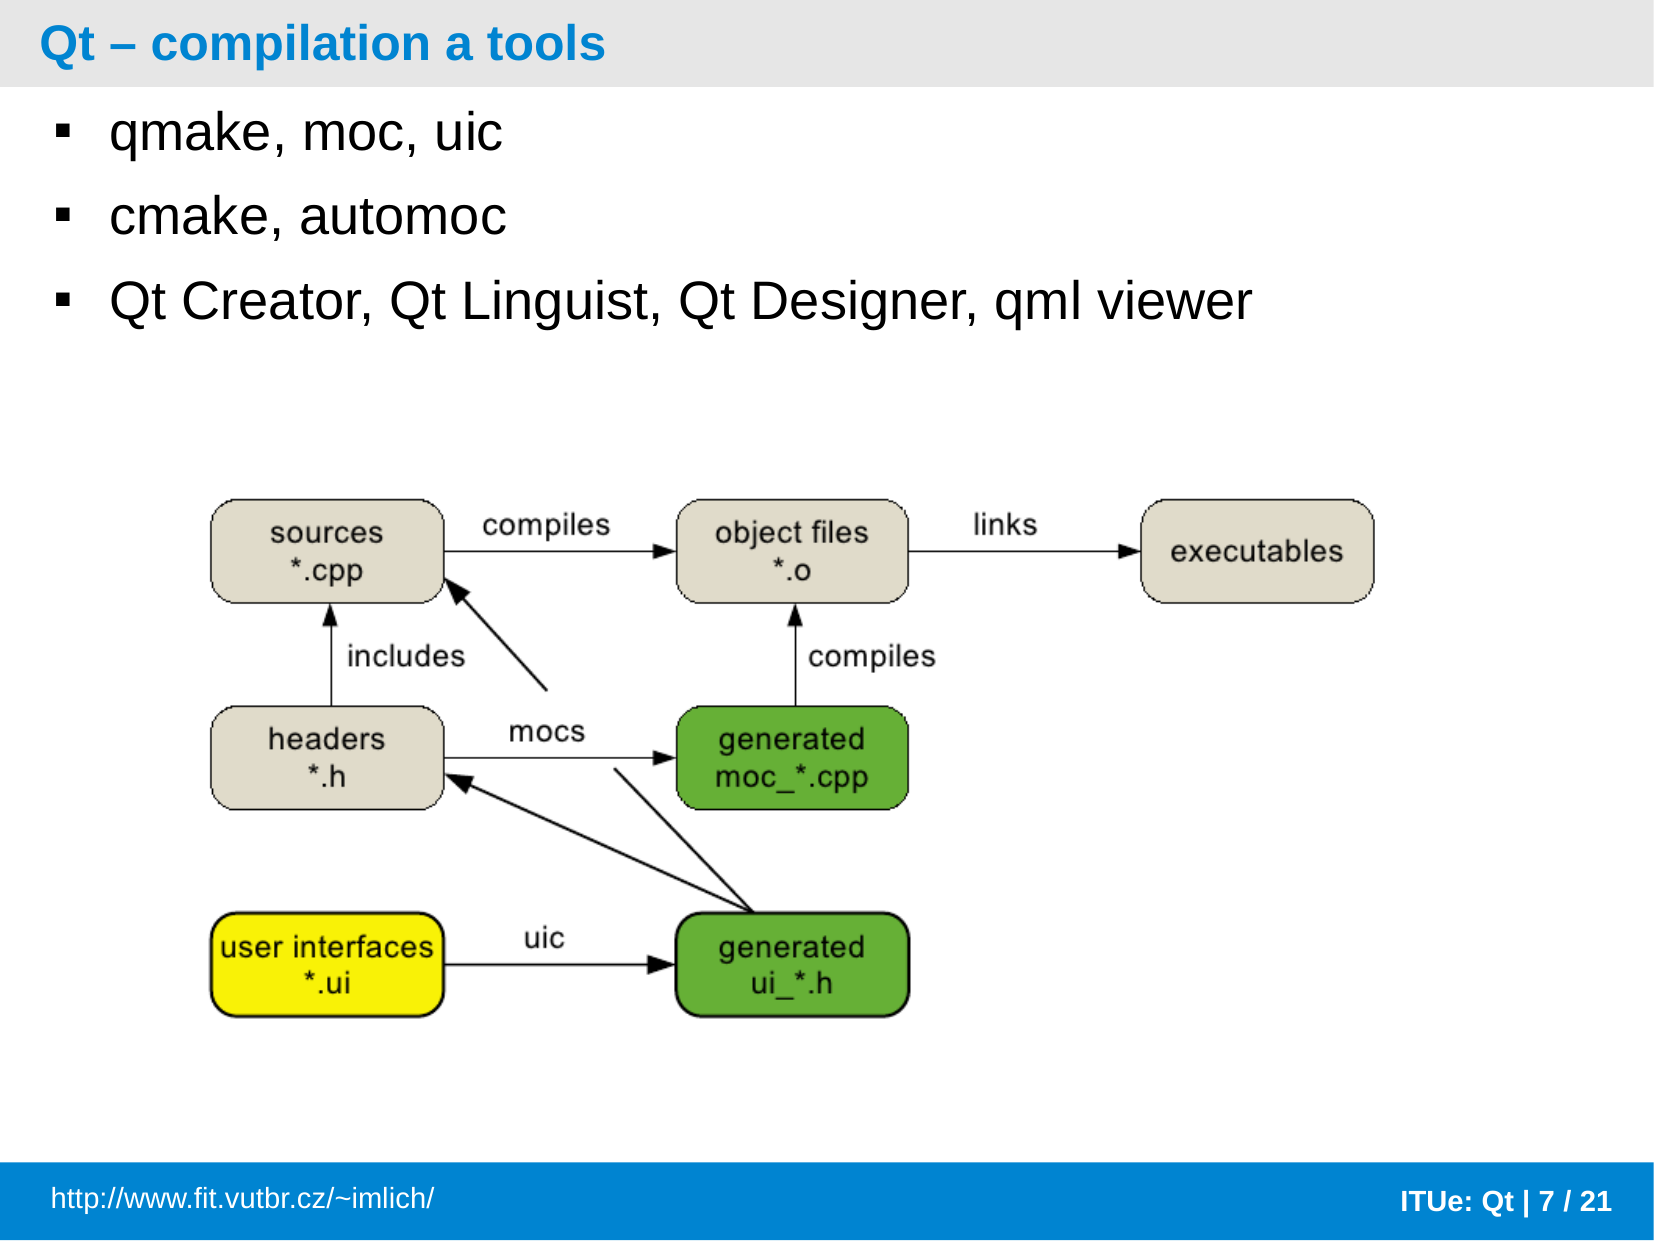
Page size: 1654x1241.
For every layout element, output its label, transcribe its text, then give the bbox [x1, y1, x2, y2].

list qmake, moc, uic cmake, automoc Qt Creator, Qt Linguist, Qt Designer, qml viewer [38, 101, 1616, 1126]
title Qt – compilation a tools [39, 5, 1615, 81]
picture [187, 482, 1400, 1051]
